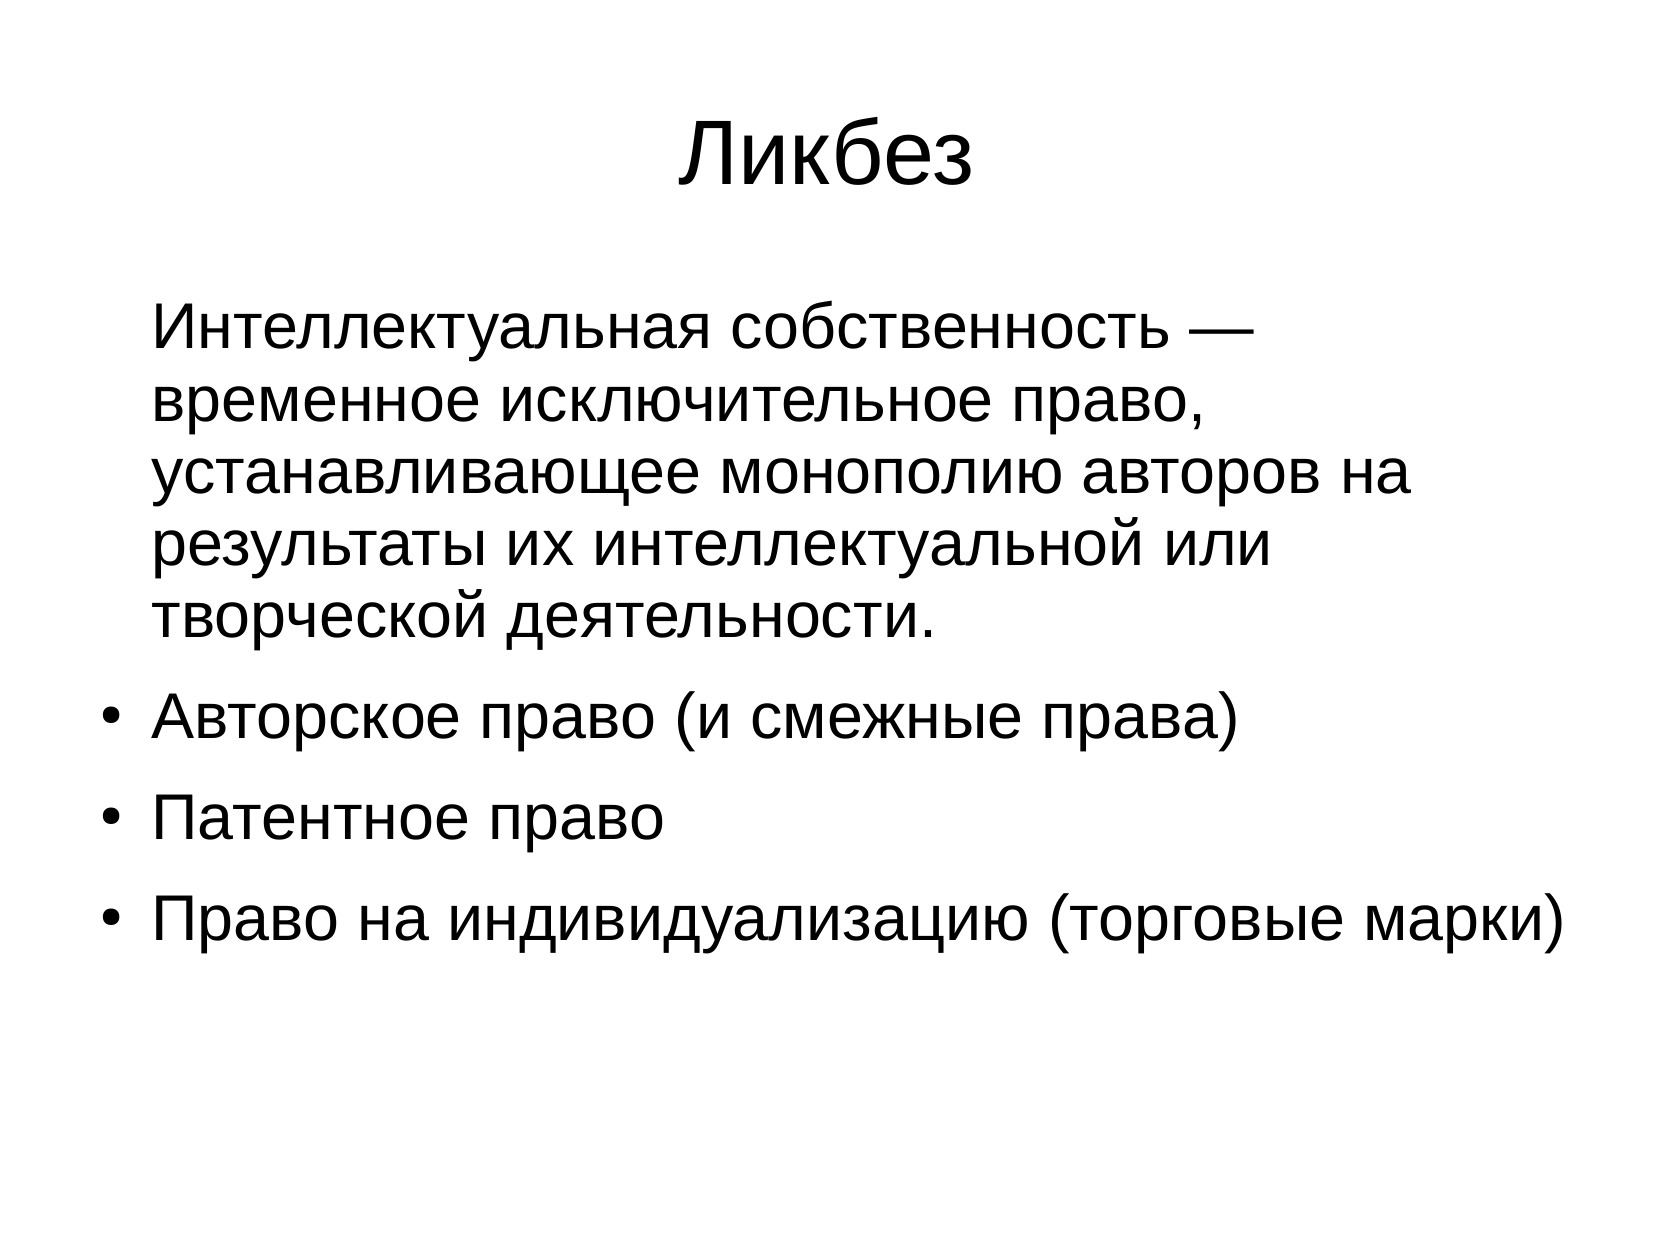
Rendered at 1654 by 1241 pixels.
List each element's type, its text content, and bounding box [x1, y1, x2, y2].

title Ликбез [82, 49, 1571, 257]
list Интеллектуальная собственность — временное исключительное право, устанавливающее монополию авторов на результаты их интеллектуальной или творческой деятельности. Авторское право (и смежные права) Патентное право Право на индивидуализацию (торговые марки) [82, 290, 1571, 1010]
